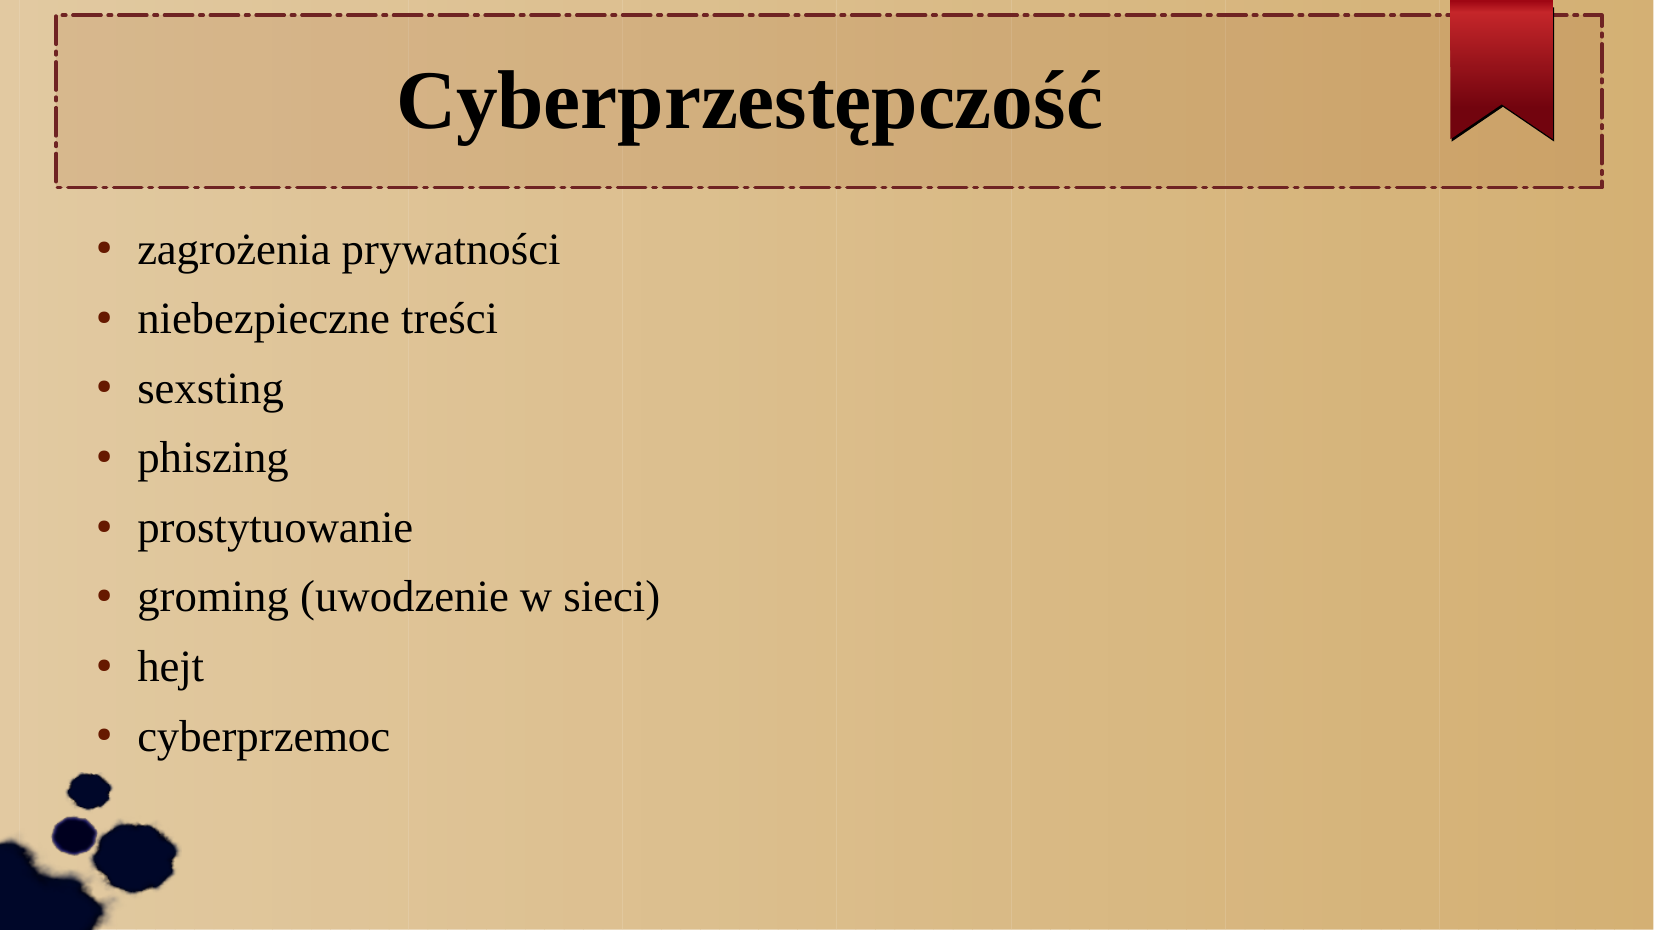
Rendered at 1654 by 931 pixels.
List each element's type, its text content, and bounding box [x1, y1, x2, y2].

title Cyberprzestępczość [59, 11, 1441, 189]
list zagrożenia prywatności niebezpieczne treści sexsting phiszing prostytuowanie groming (uwodzenie w sieci) hejt cyberprzemoc [82, 224, 1571, 764]
